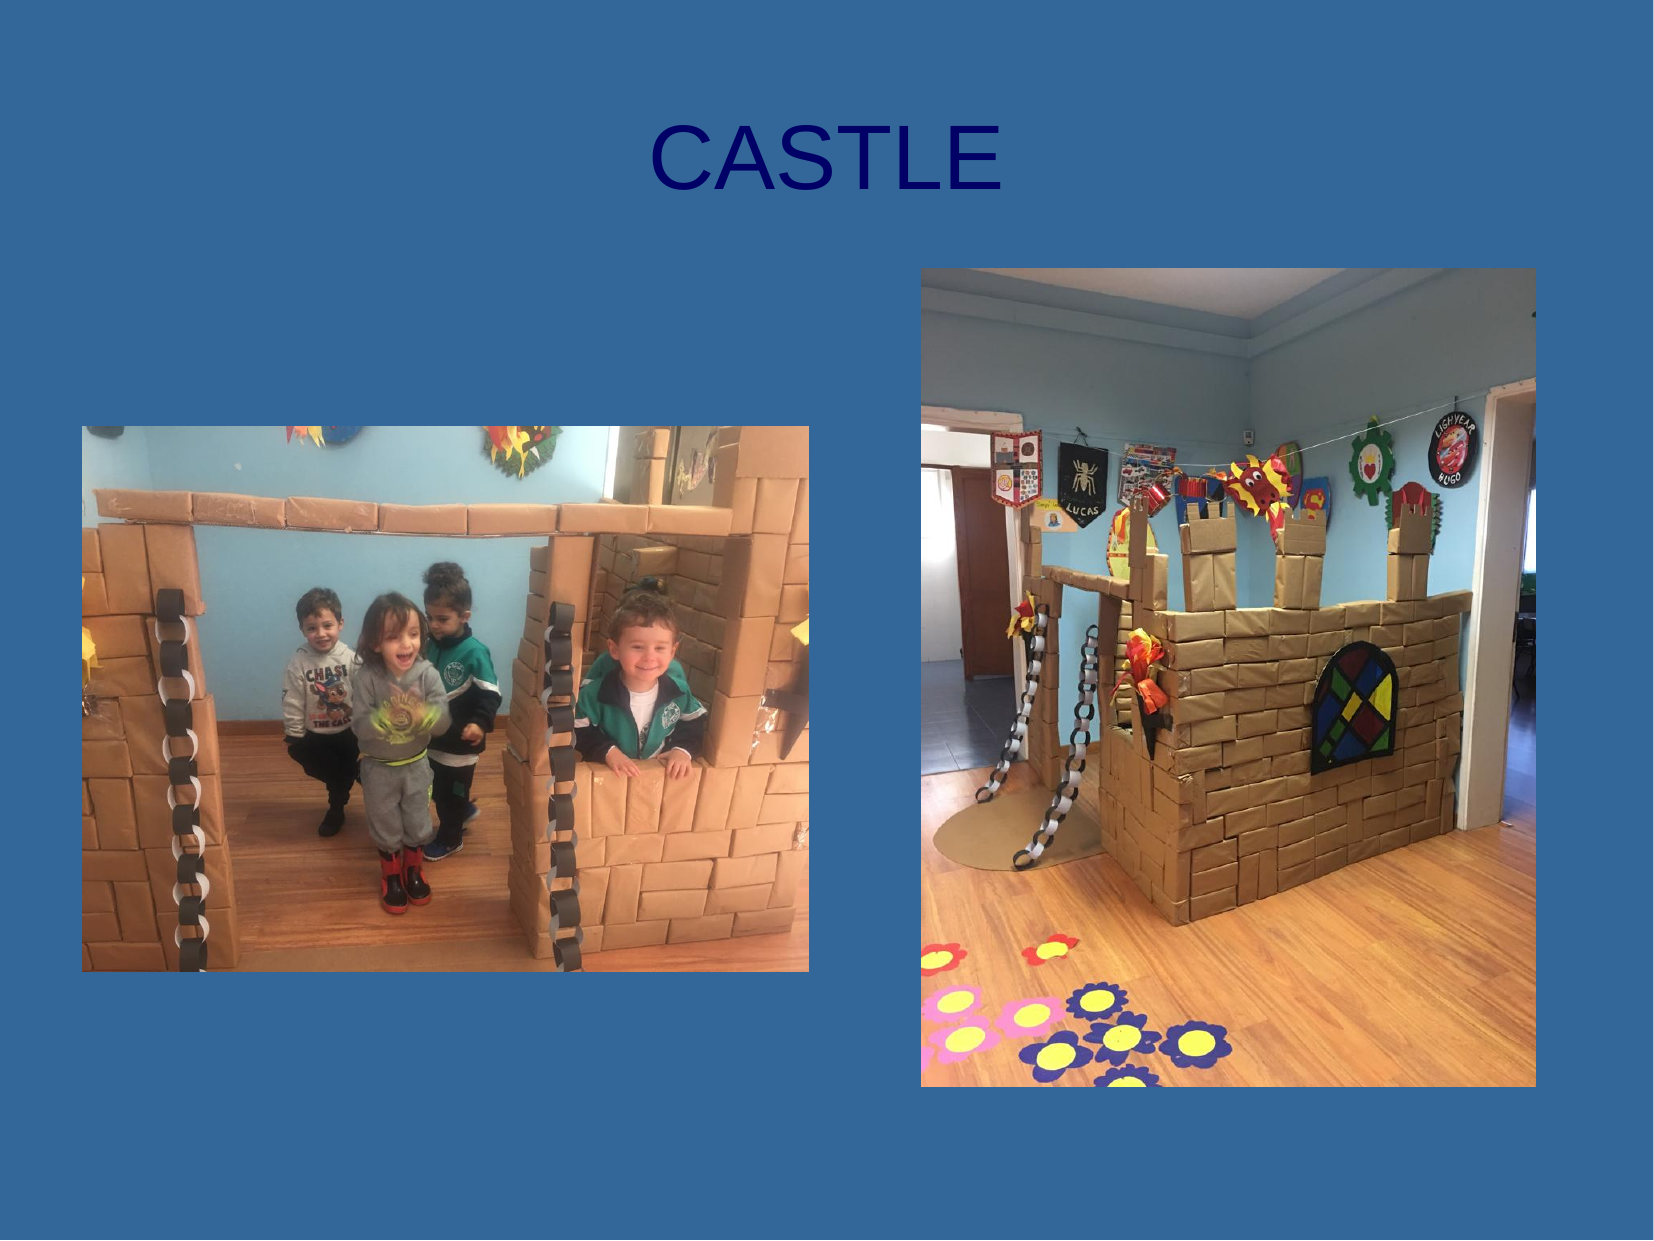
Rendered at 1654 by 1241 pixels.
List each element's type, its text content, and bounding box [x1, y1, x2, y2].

picture [921, 268, 1536, 1087]
title CASTLE [82, 49, 1571, 257]
picture [82, 426, 809, 972]
